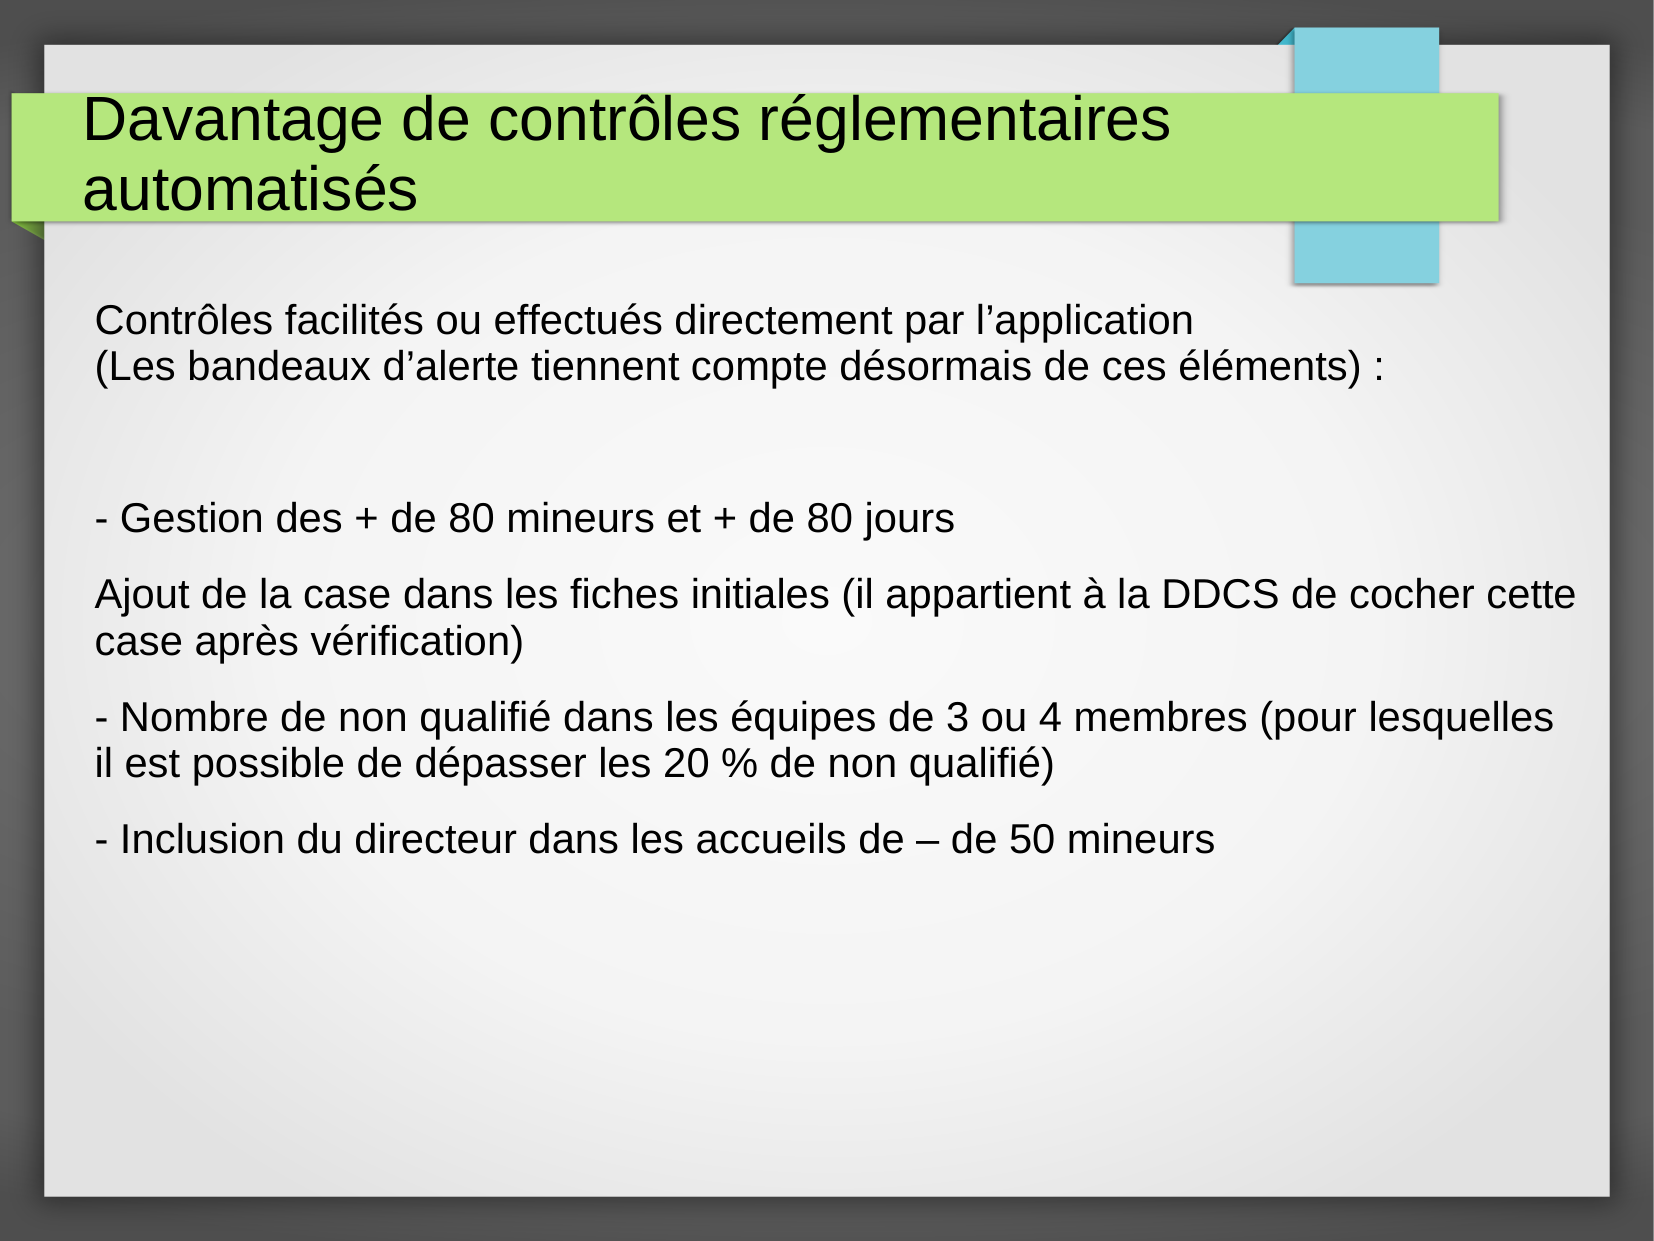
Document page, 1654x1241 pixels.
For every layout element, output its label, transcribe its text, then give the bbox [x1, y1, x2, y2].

list Contrôles facilités ou effectués directement par l’application (Les bandeaux d’alerte tiennent compte désormais de ces éléments) : - Gestion des + de 80 mineurs et + de 80 jours Ajout de la case dans les fiches initiales (il appartient à la DDCS de cocher cette case après vérification) - Nombre de non qualifié dans les équipes de 3 ou 4 membres (pour lesquelles il est possible de dépasser les 20 % de non qualifié) - Inclusion du directeur dans les accueils de – de 50 mineurs [94, 296, 1583, 1016]
title Davantage de contrôles réglementaires automatisés [82, 84, 1264, 224]
picture [0, 0, 1654, 1241]
